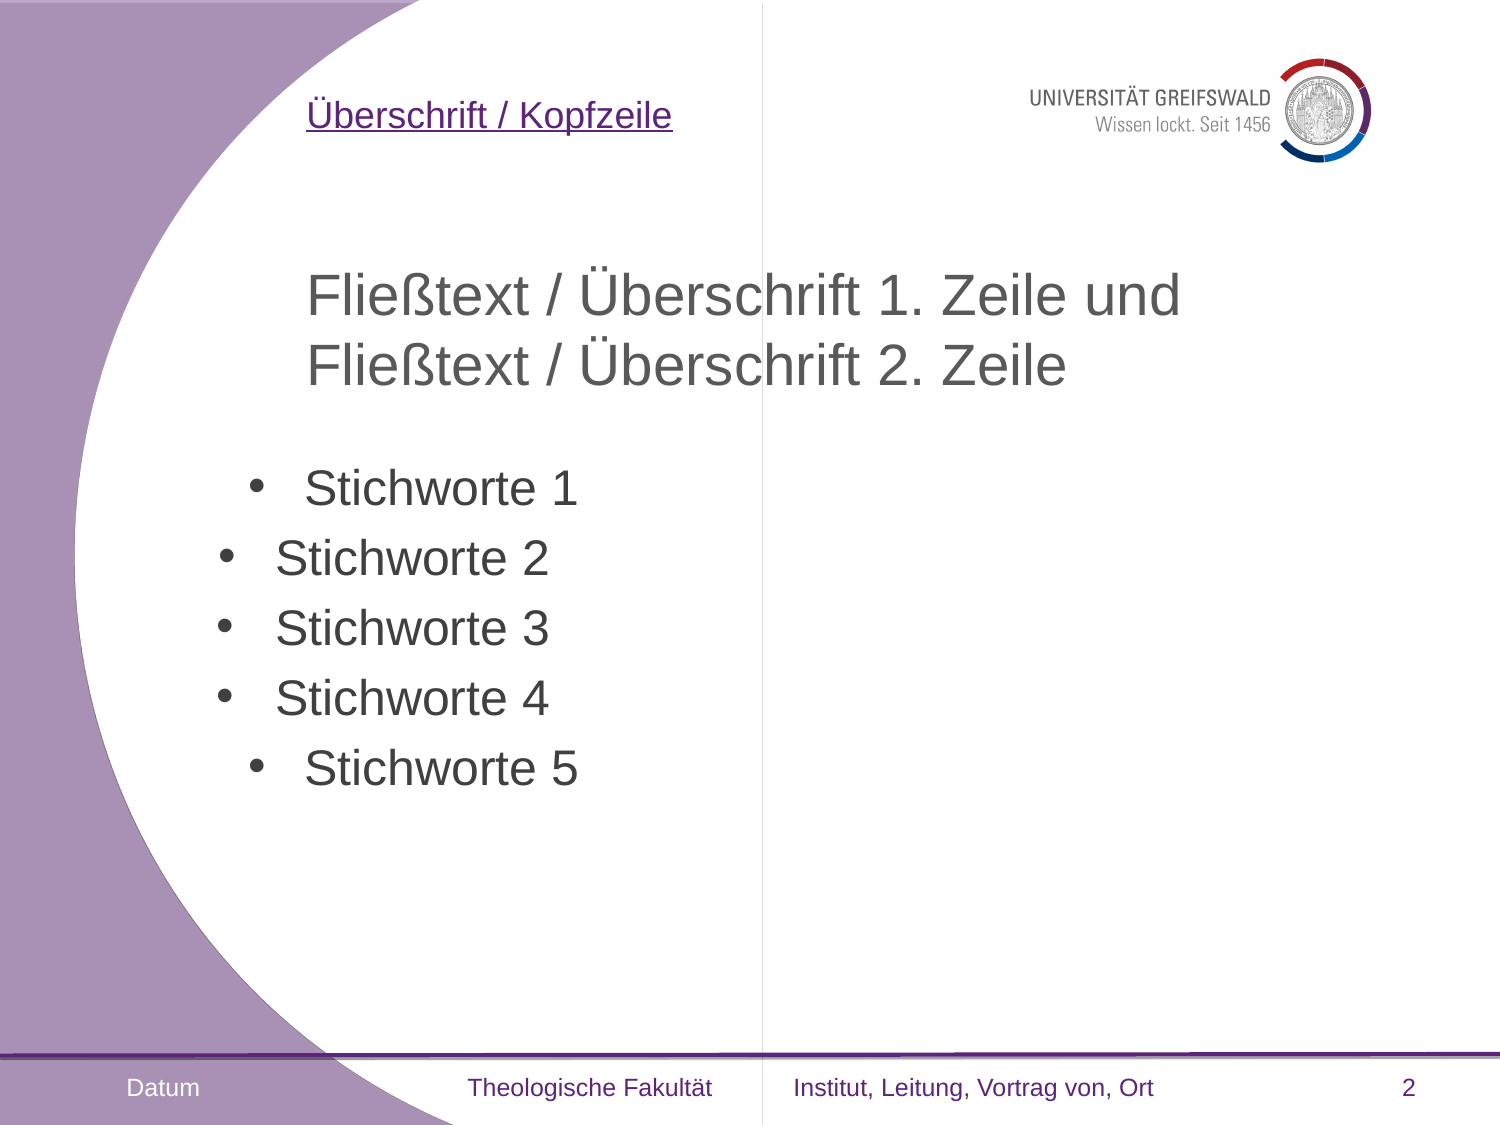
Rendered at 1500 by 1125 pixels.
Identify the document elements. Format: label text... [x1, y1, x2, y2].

text_box Stichworte 1 Stichworte 2 Stichworte 3 Stichworte 4 Stichworte 5 [187, 447, 1403, 1012]
text_box Überschrift / Kopfzeile [291, 83, 1121, 166]
picture [1030, 58, 1372, 163]
text_box Fließtext / Überschrift 1. Zeile und Fließtext / Überschrift 2. Zeile [291, 249, 1416, 409]
